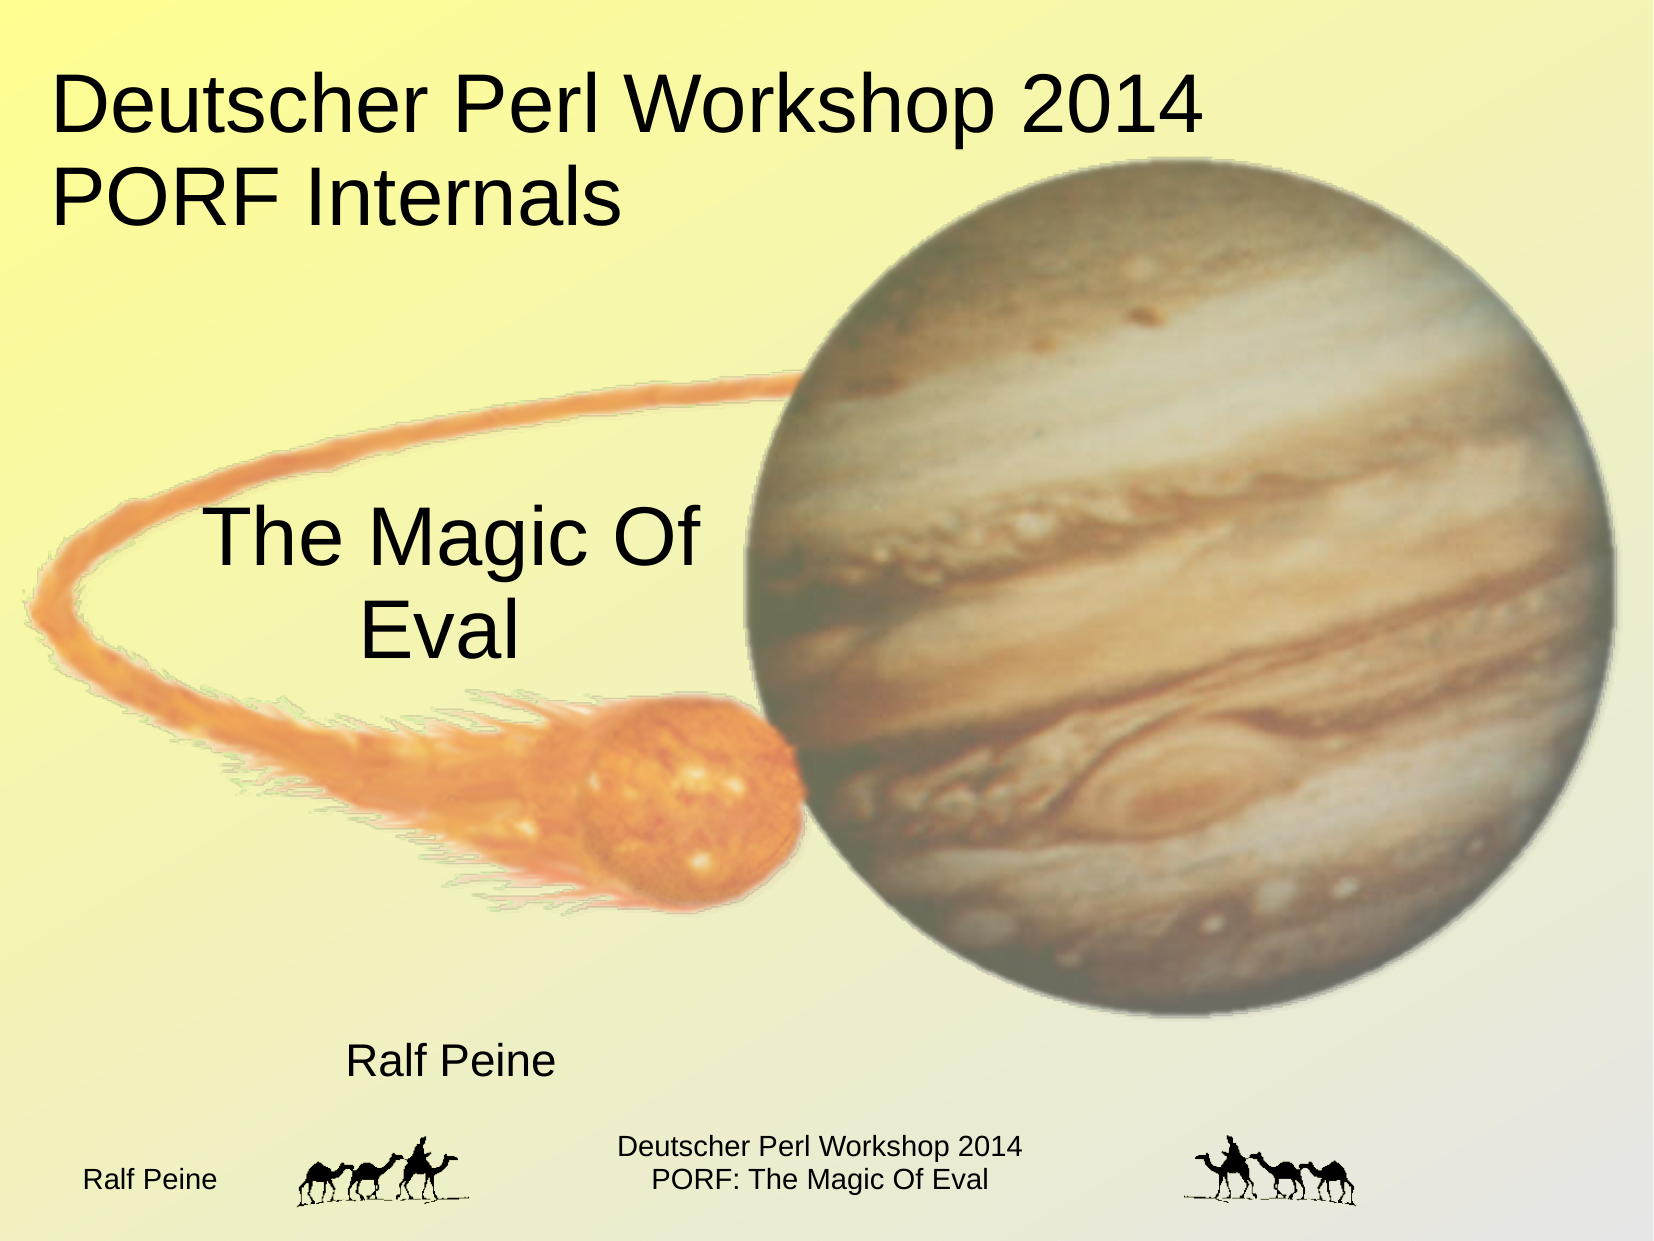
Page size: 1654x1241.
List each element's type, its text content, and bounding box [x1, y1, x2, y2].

picture [1184, 1133, 1362, 1213]
picture [0, 134, 1654, 1054]
text_box Deutscher Perl Workshop 2014 PORF Internals [35, 50, 1595, 134]
subtitle [82, 1051, 1571, 1109]
picture [291, 1134, 469, 1214]
